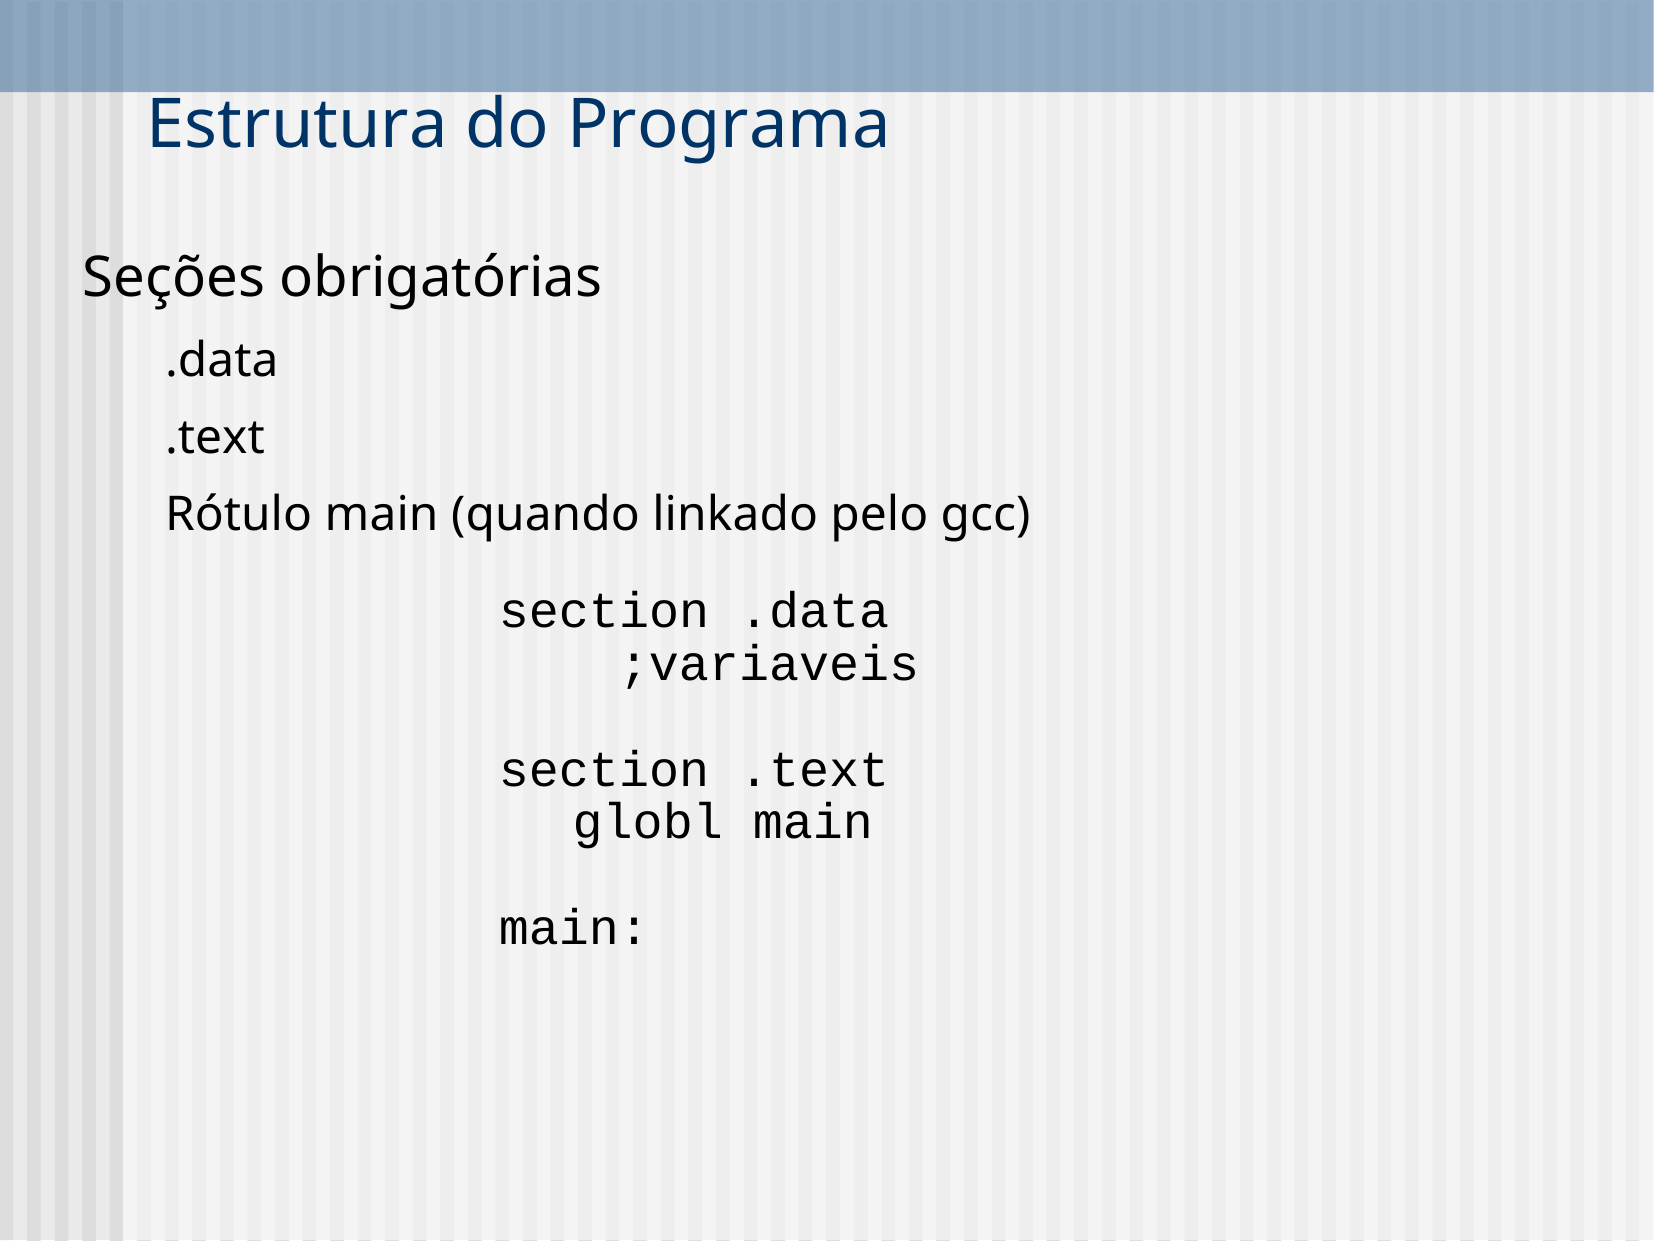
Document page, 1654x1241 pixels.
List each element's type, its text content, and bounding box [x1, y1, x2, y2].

list Seções obrigatórias .data .text Rótulo main (quando linkado pelo gcc) [82, 236, 1571, 515]
text_box section .data ;variaveis section .text globl main main: [484, 578, 1282, 948]
title Estrutura do Programa [146, 36, 1536, 204]
